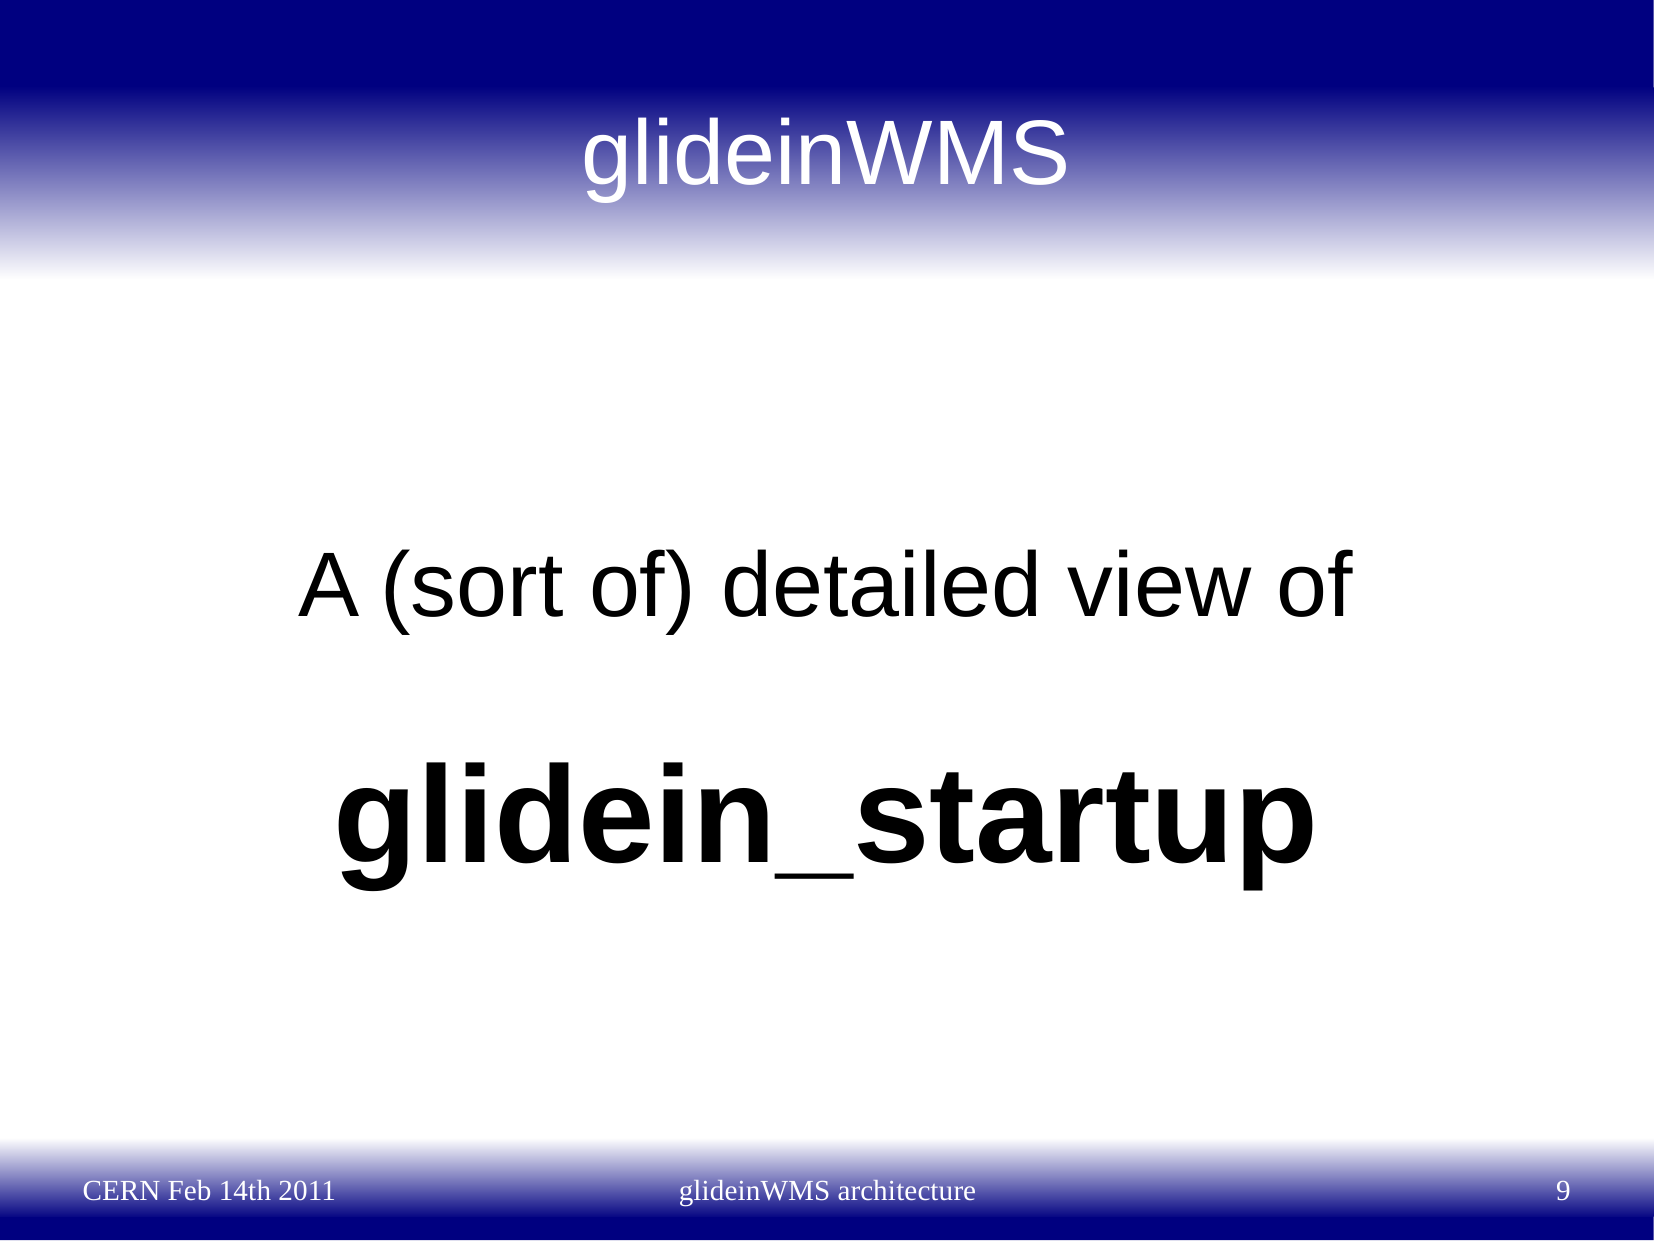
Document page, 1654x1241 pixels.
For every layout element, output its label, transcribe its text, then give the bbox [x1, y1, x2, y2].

title glideinWMS [82, 49, 1571, 257]
subtitle A (sort of) detailed view of glidein_startup [82, 297, 1571, 1128]
